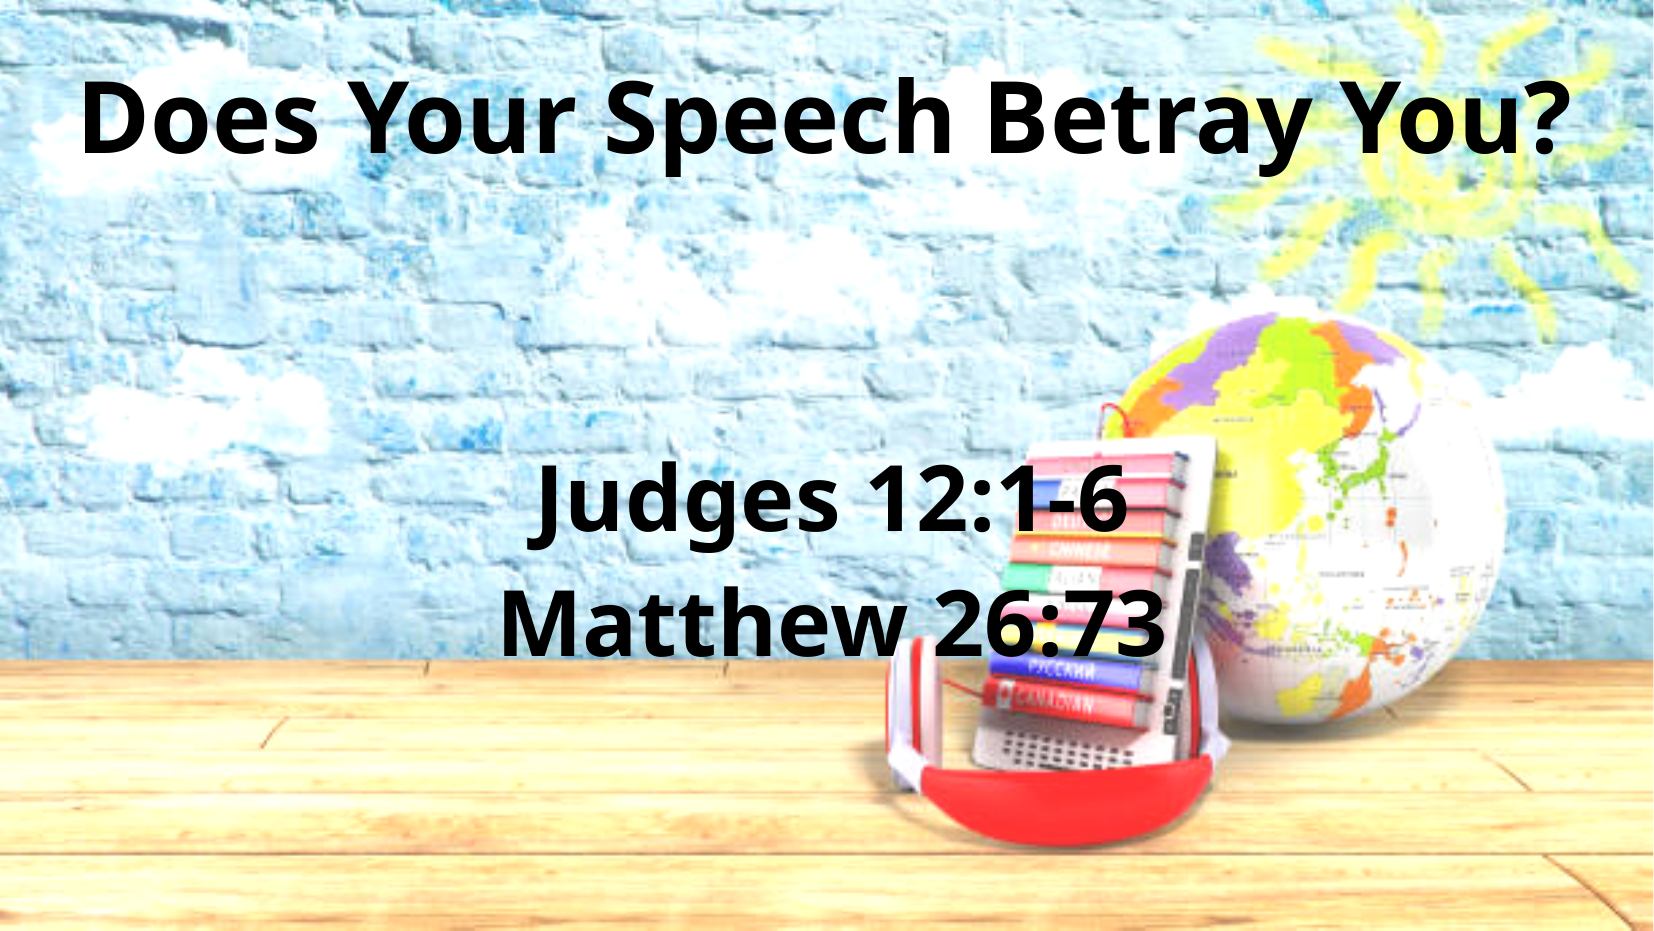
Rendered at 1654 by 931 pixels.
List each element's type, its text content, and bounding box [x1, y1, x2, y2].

subtitle Judges 12:1-6 Matthew 26:73 [60, 217, 1606, 901]
title Does Your Speech Betray You? [15, 0, 1636, 274]
picture [0, 0, 1654, 931]
